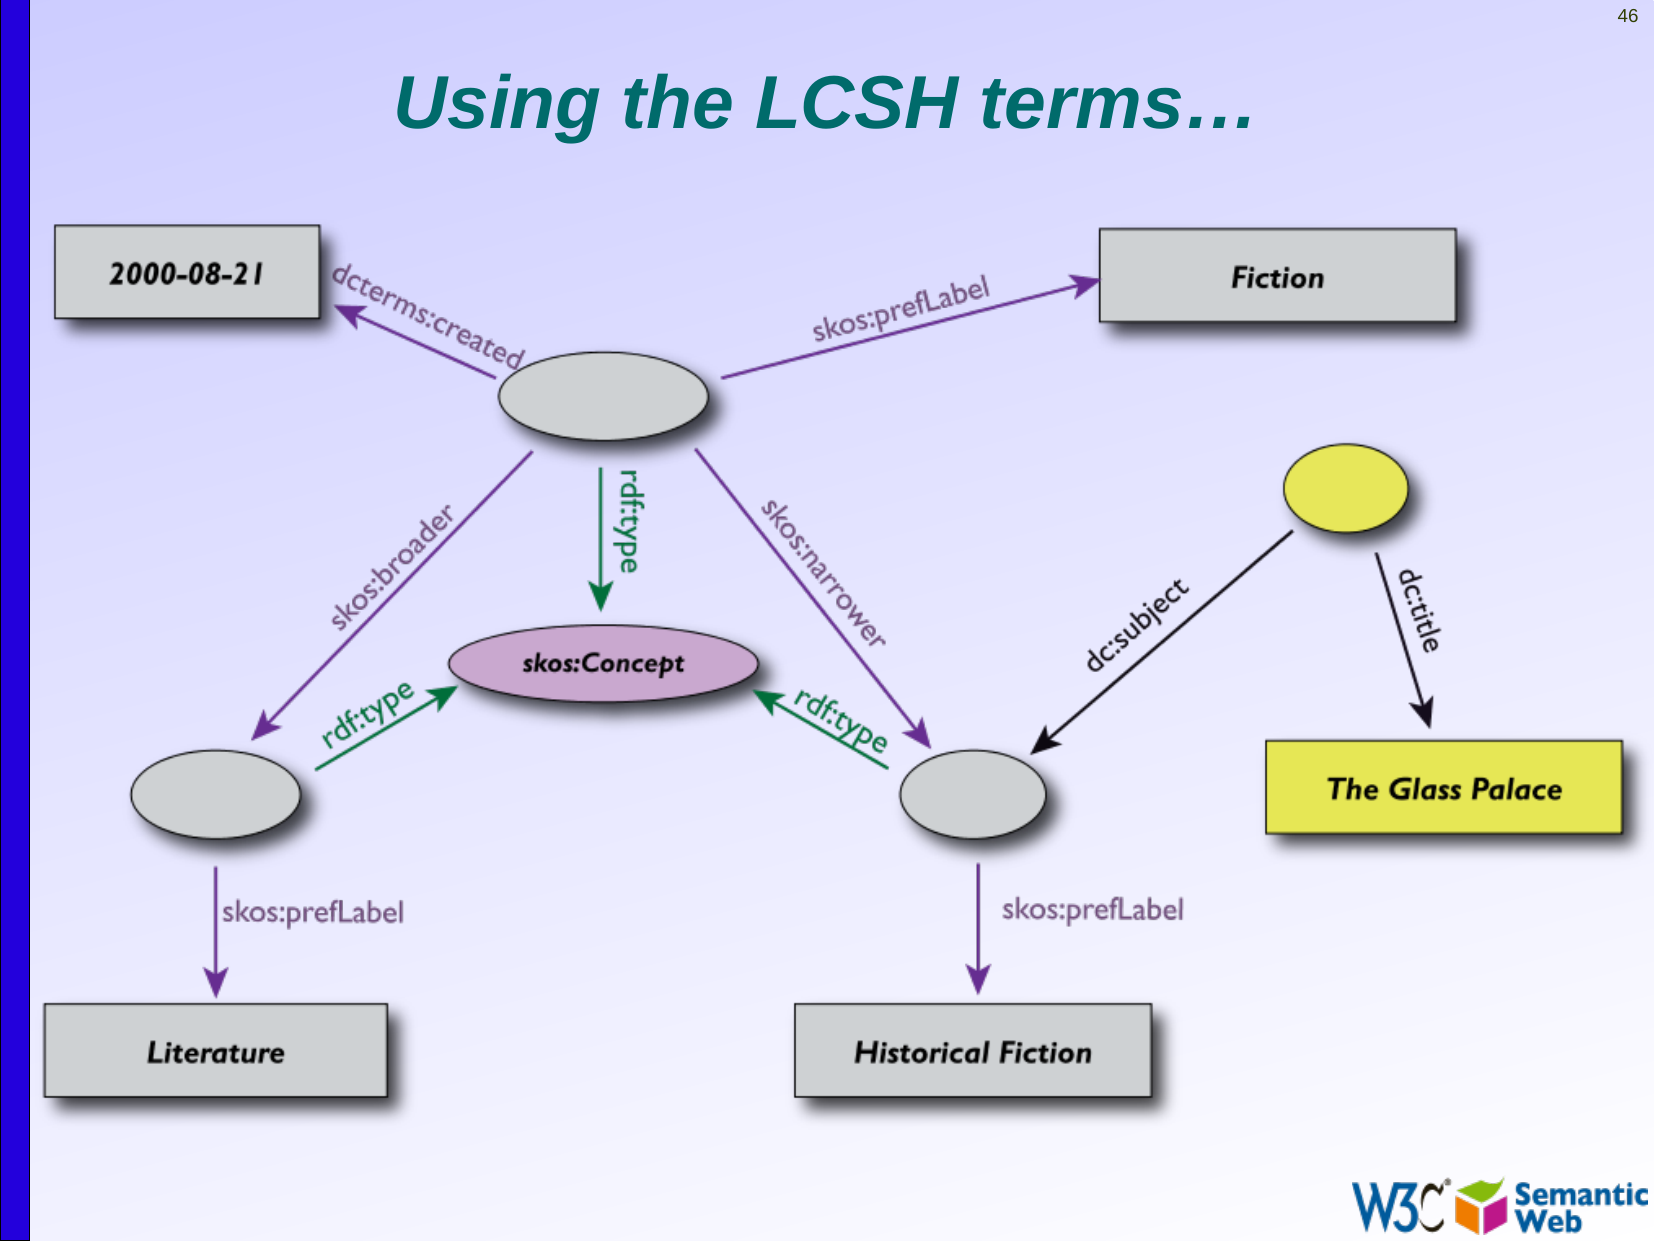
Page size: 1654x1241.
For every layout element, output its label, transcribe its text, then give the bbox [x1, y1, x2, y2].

picture [30, 210, 1654, 1134]
picture [1352, 1175, 1648, 1235]
title Using the LCSH terms… [0, 41, 1654, 160]
